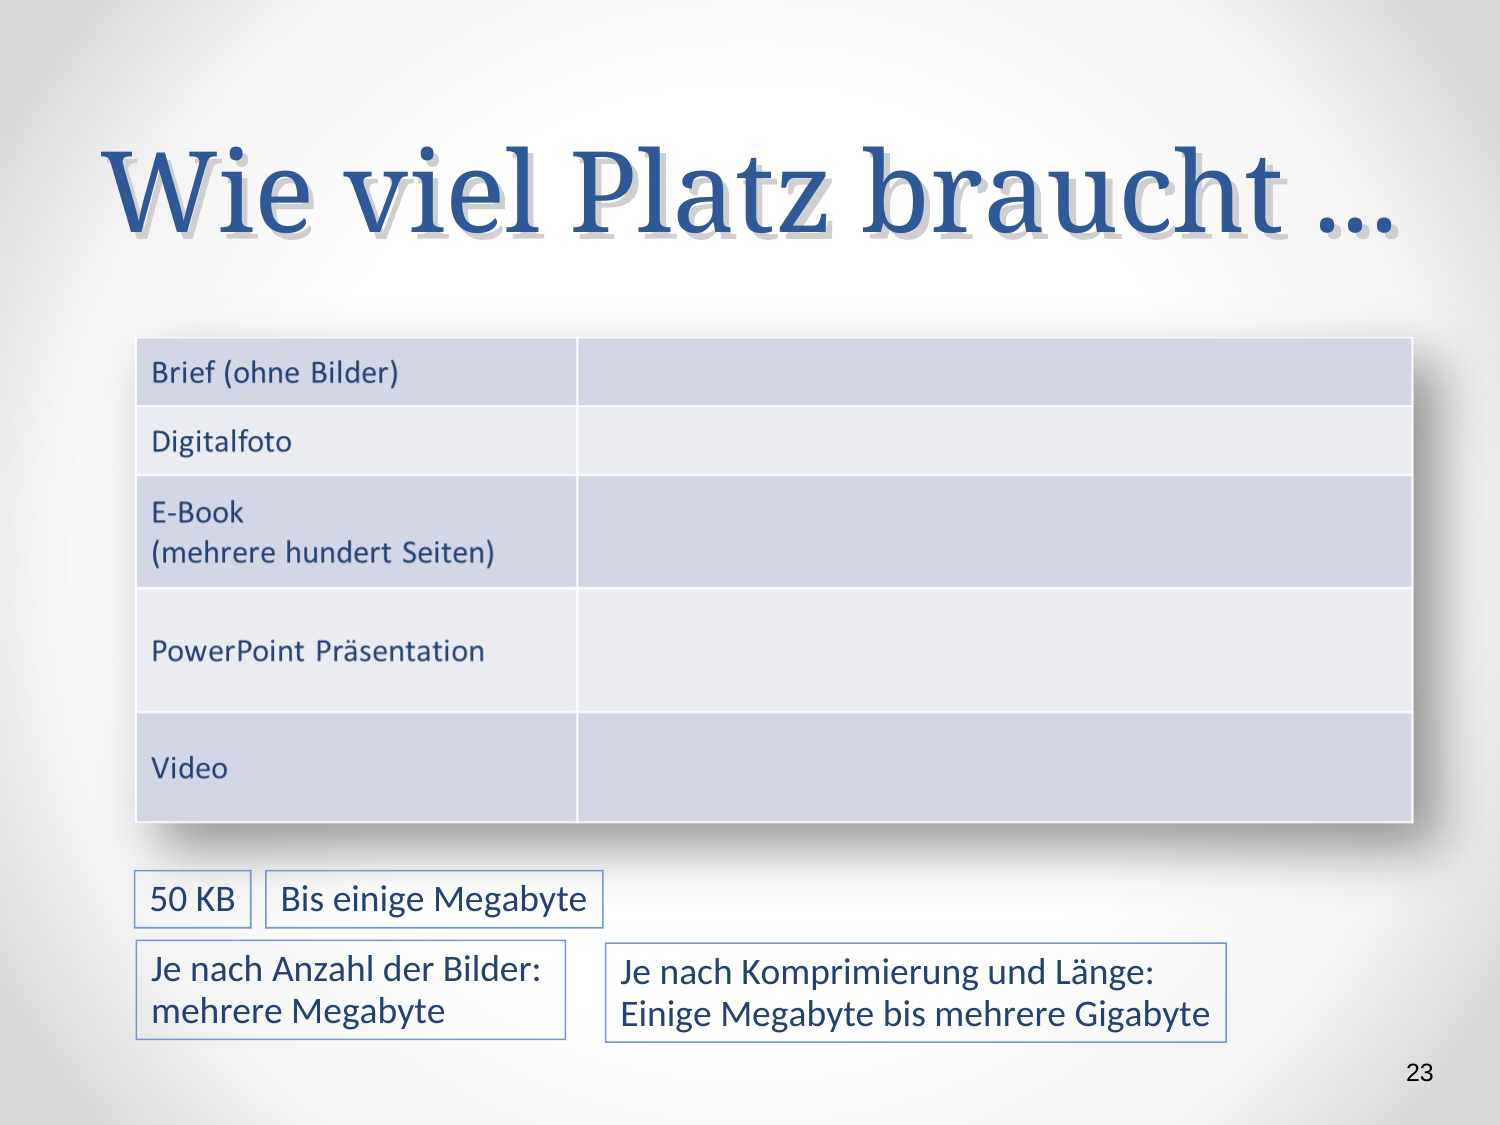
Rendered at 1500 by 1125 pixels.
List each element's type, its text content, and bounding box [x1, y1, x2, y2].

picture [0, 0, 1500, 1125]
text_box Je nach Komprimierung und Länge: Einige Megabyte bis mehrere Gigabyte [605, 943, 1227, 1043]
text_box <Nummer> [1401, 1042, 1494, 1103]
text_box Bis einige Megabyte [265, 870, 603, 928]
text_box Je nach Anzahl der Bilder: mehrere Megabyte [136, 940, 566, 1040]
title Wie viel Platz braucht ... [75, 126, 1426, 263]
text_box 50 KB [134, 870, 251, 928]
